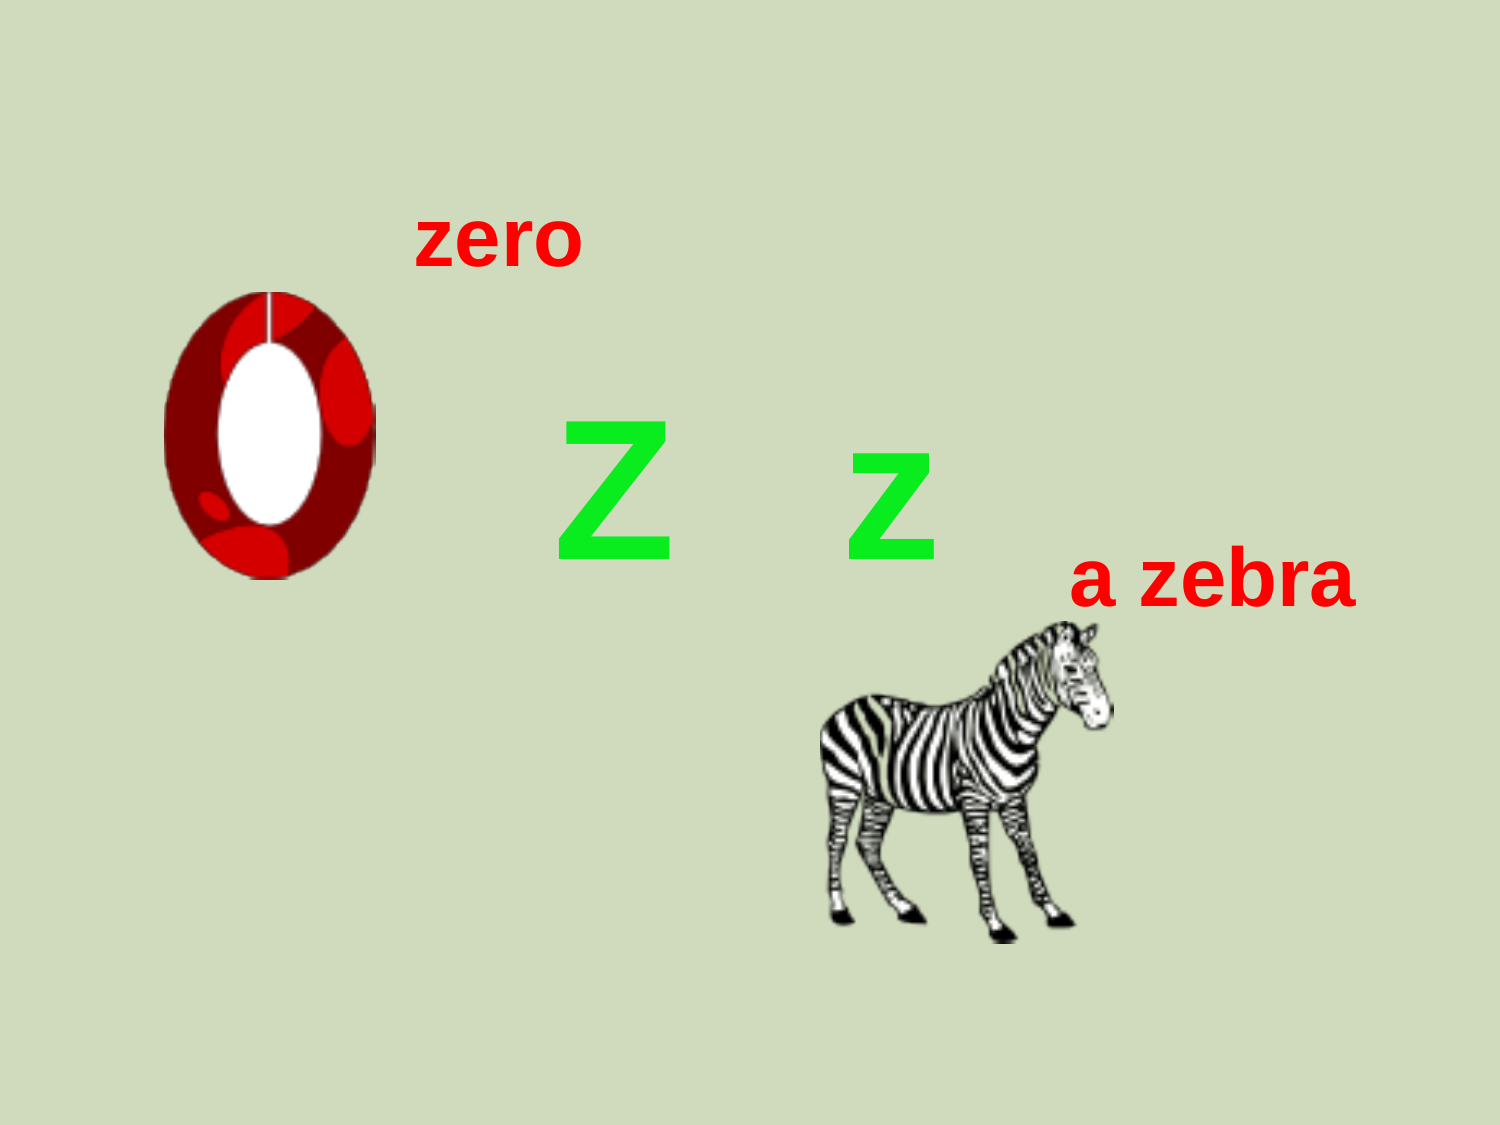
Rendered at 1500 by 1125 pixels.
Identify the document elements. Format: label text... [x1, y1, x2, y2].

picture [820, 621, 1114, 944]
picture [164, 292, 376, 580]
text_box a zebra [1054, 515, 1500, 632]
text_box Z z [539, 351, 1290, 607]
text_box zero [398, 175, 622, 292]
